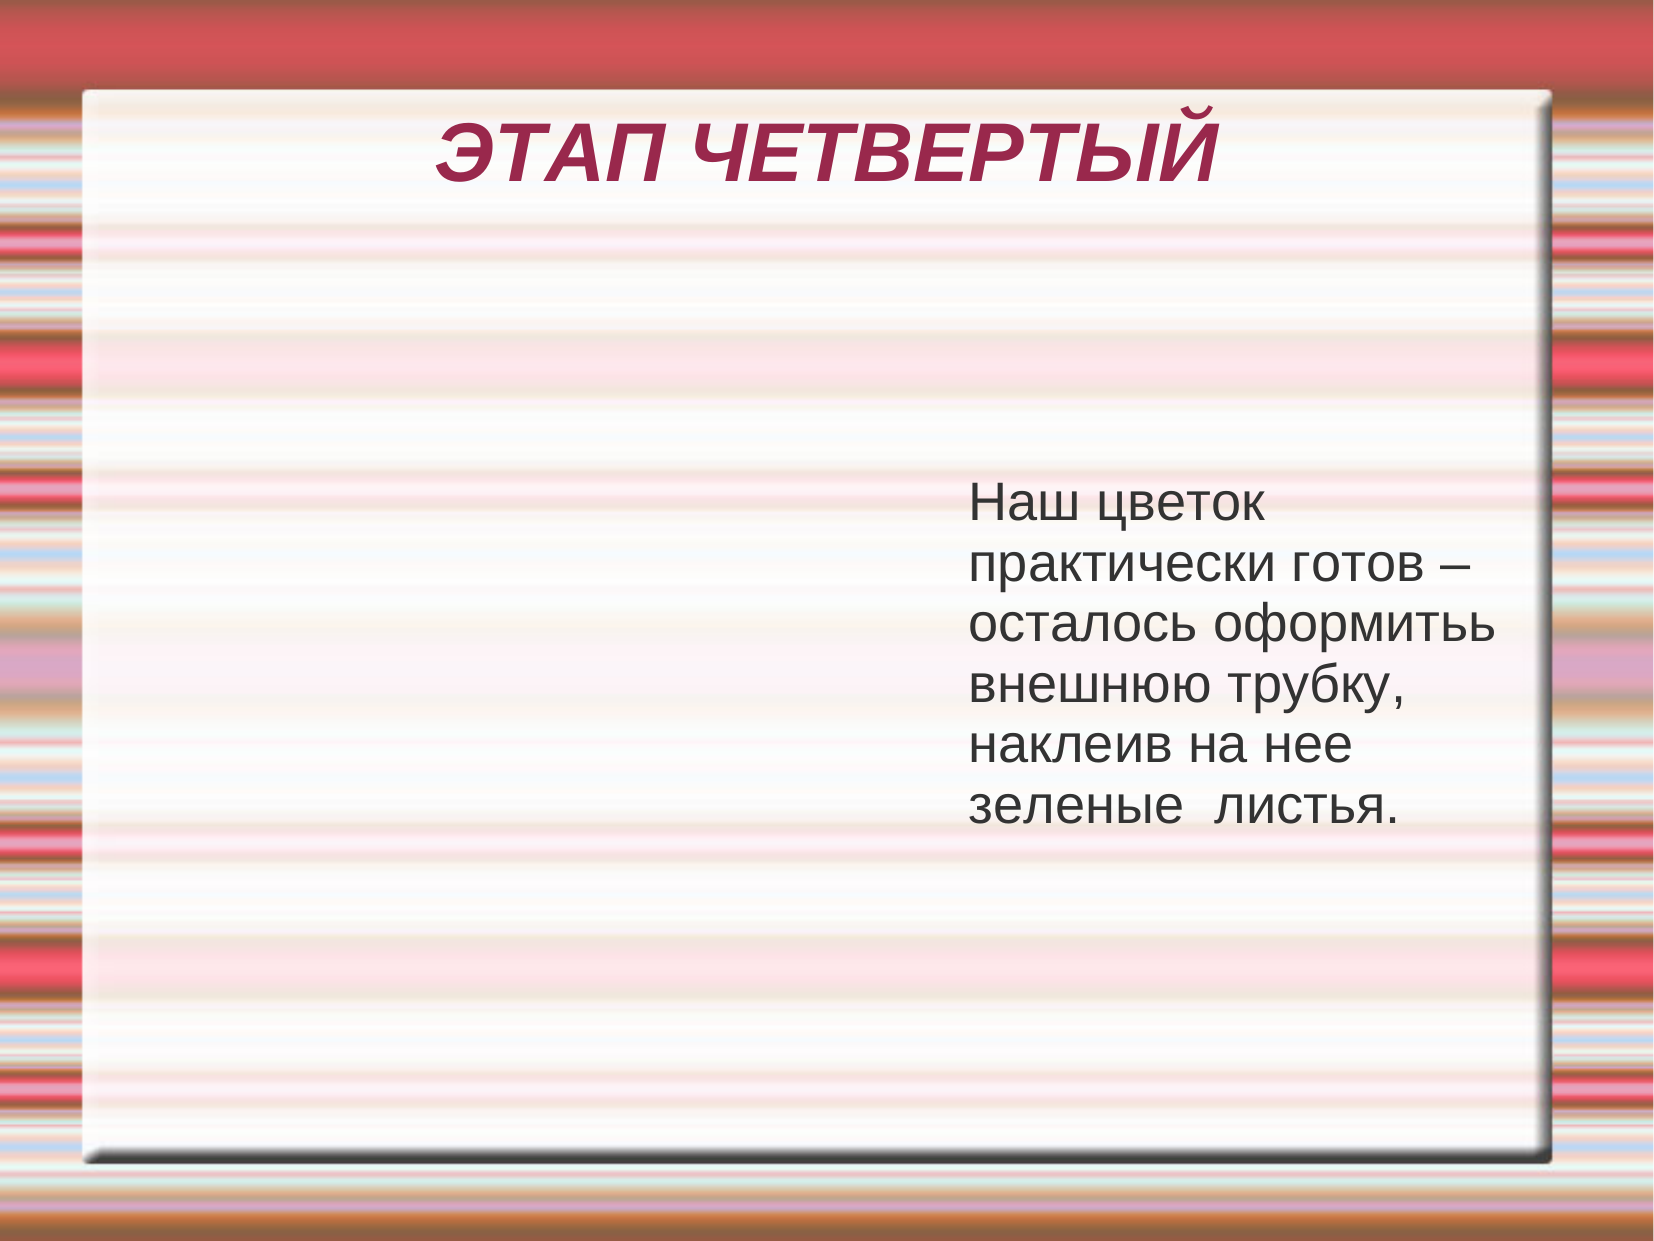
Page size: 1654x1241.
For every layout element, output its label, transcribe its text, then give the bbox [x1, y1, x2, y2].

title ЭТАП ЧЕТВЕРТЫЙ [82, 56, 1571, 250]
picture [0, 0, 1654, 1241]
list Наш цветок практически готов – осталось оформитьь внешнюю трубку, наклеив на нее зеленые листья. [885, 350, 1517, 1133]
